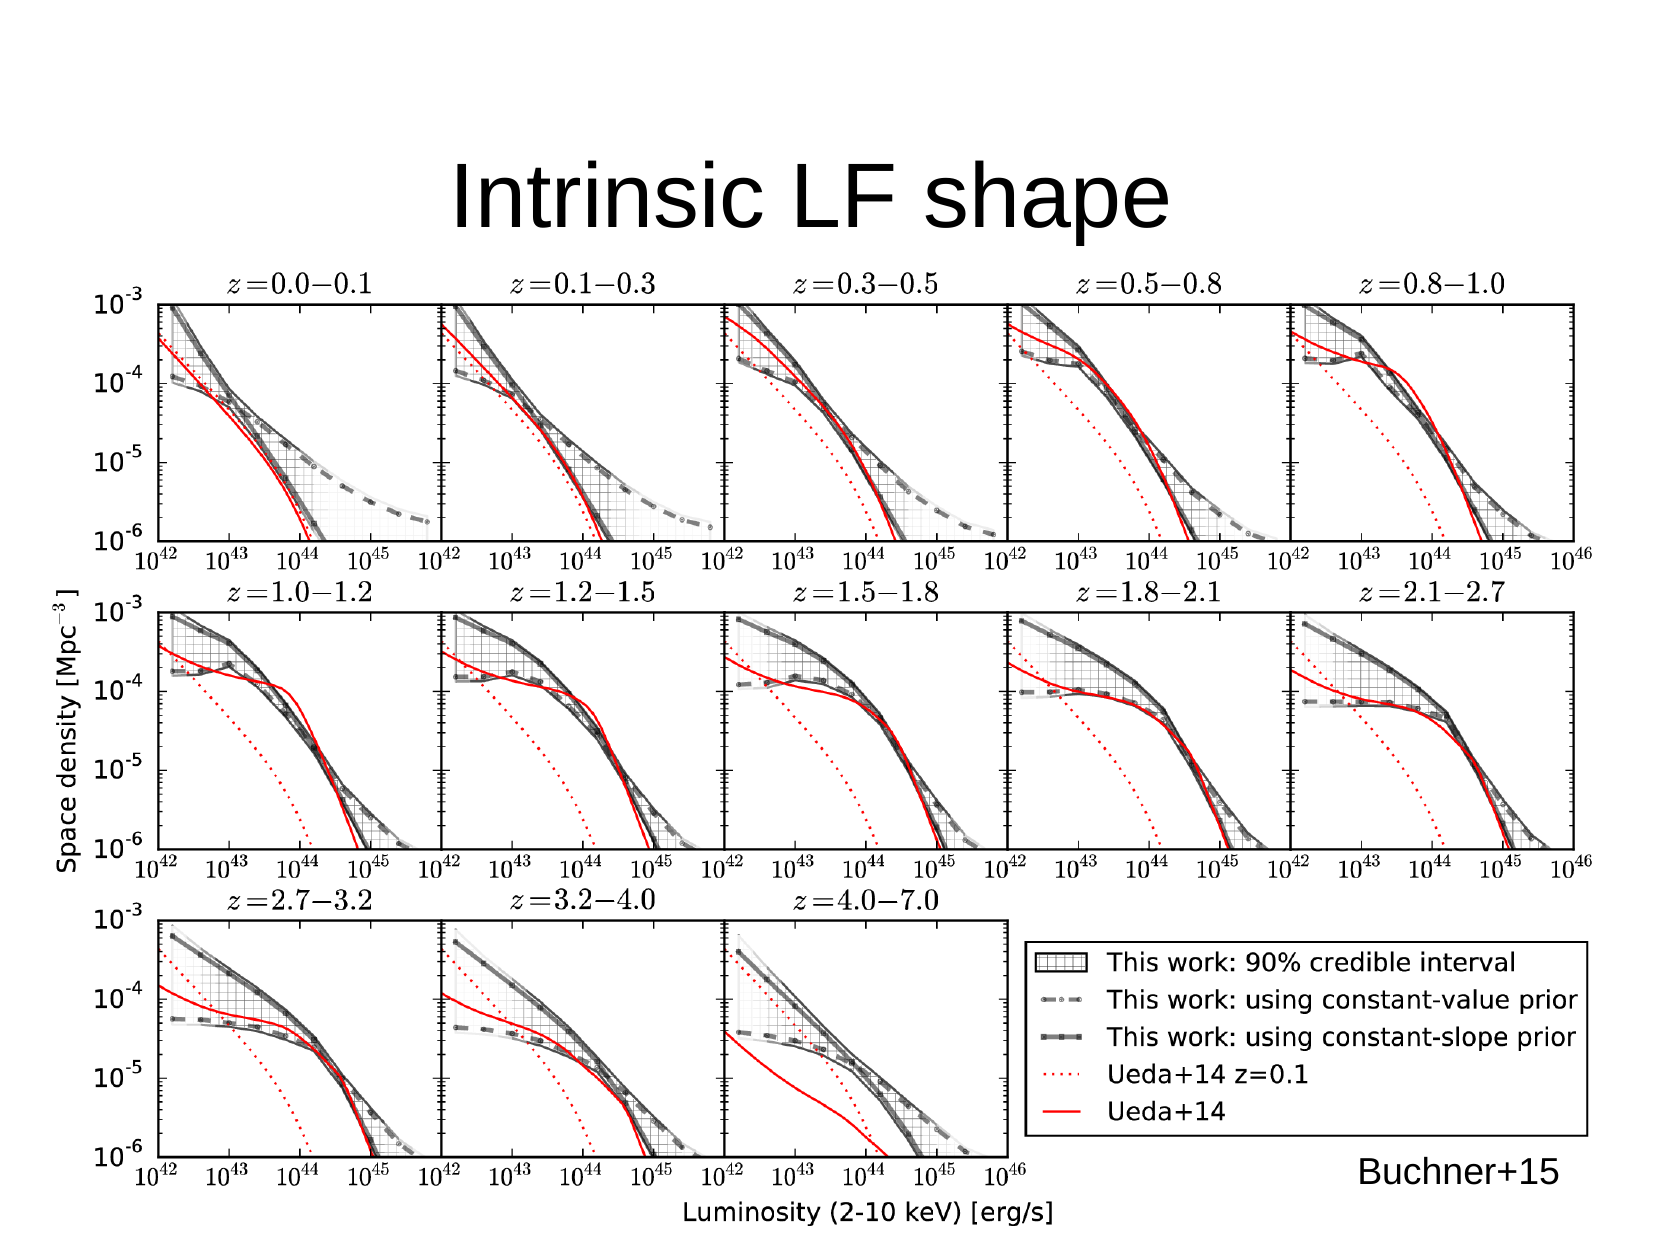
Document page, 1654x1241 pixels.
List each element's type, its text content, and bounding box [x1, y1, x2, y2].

text_box Buchner+15 [1307, 1143, 1576, 1201]
title Intrinsic LF shape [118, 112, 1506, 256]
picture [37, 256, 1613, 1241]
